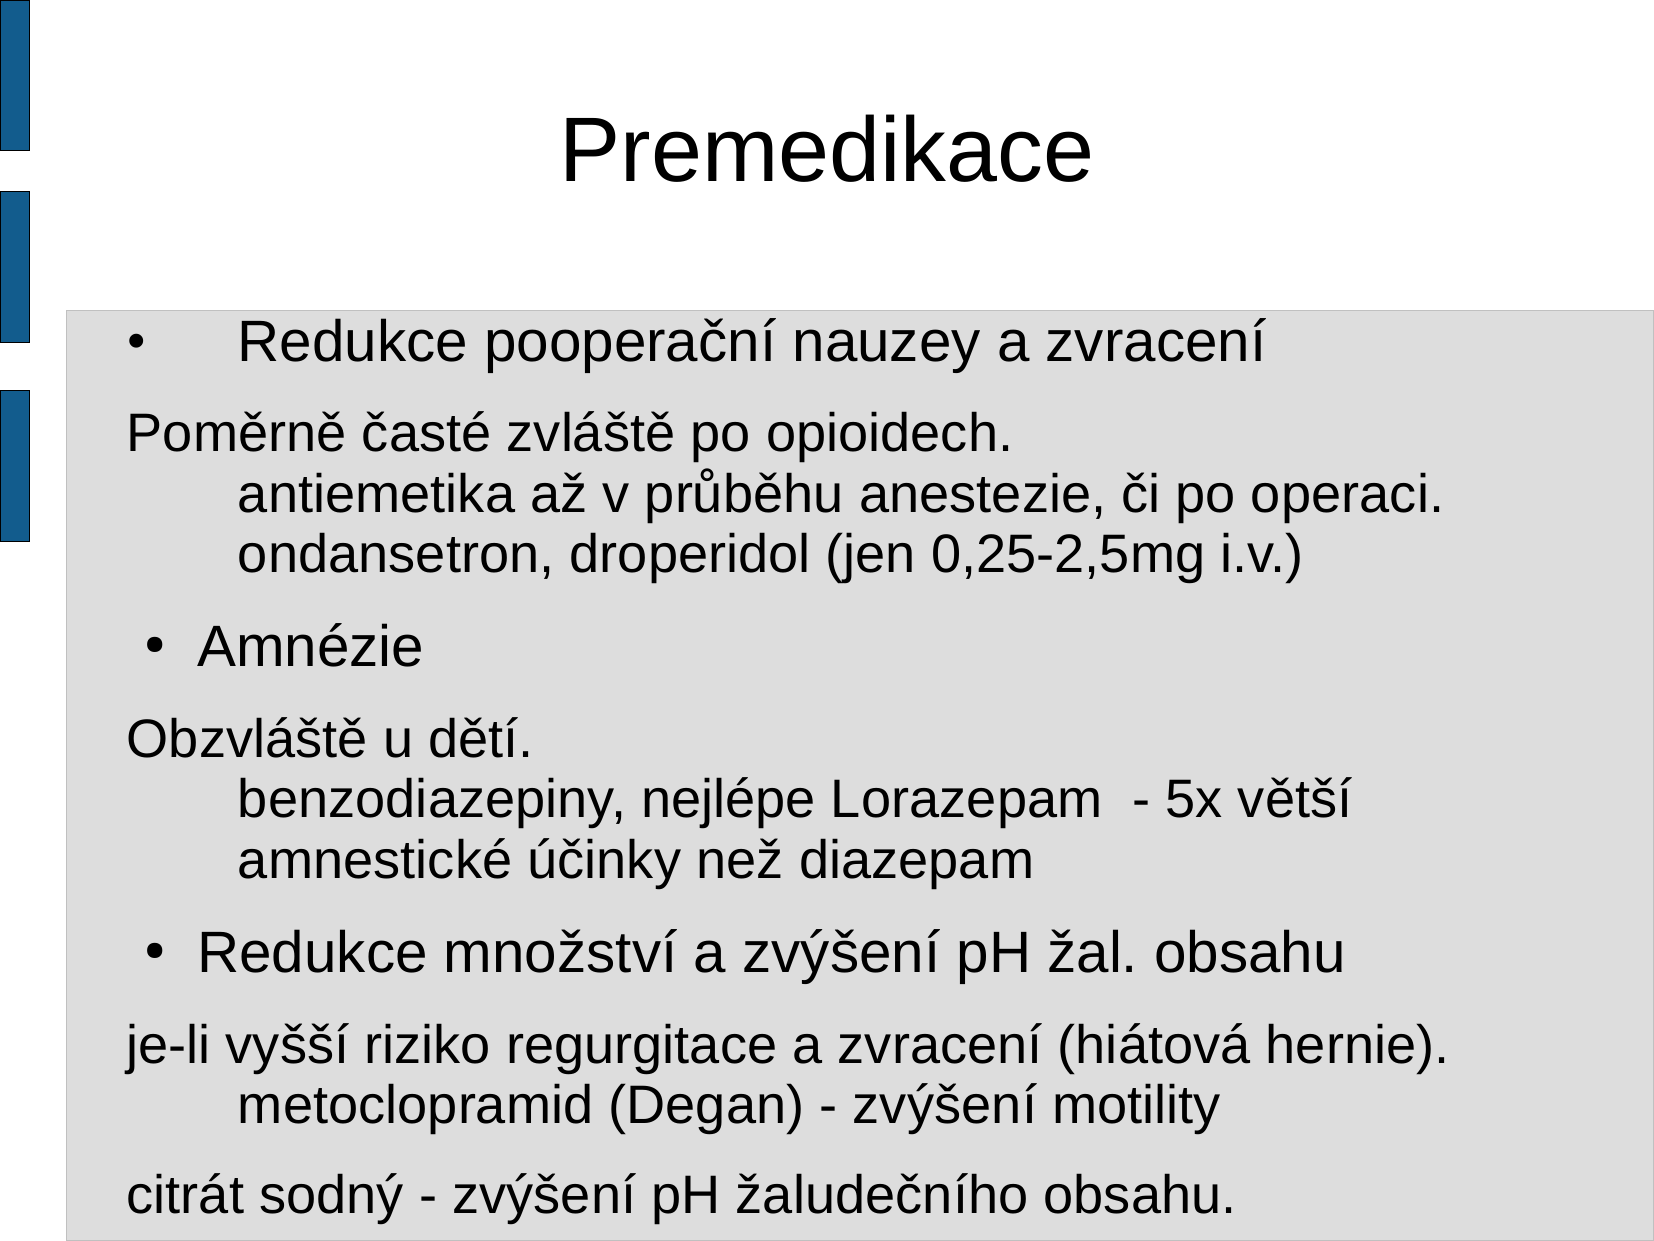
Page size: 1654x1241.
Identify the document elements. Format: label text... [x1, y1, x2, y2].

title Premedikace [121, 53, 1534, 246]
list Redukce pooperační nauzey a zvracení Poměrně časté zvláště po opioidech. antiemetika až v průběhu anestezie, či po operaci. ondansetron, droperidol (jen 0,25-2,5mg i.v.) Amnézie Obzvláště u dětí. benzodiazepiny, nejlépe Lorazepam - 5x větší amnestické účinky než diazepam Redukce množství a zvýšení pH žal. obsahu je-li vyšší riziko regurgitace a zvracení (hiátová hernie). metoclopramid (Degan) - zvýšení motility citrát sodný - zvýšení pH žaludečního obsahu. [126, 308, 1633, 1241]
